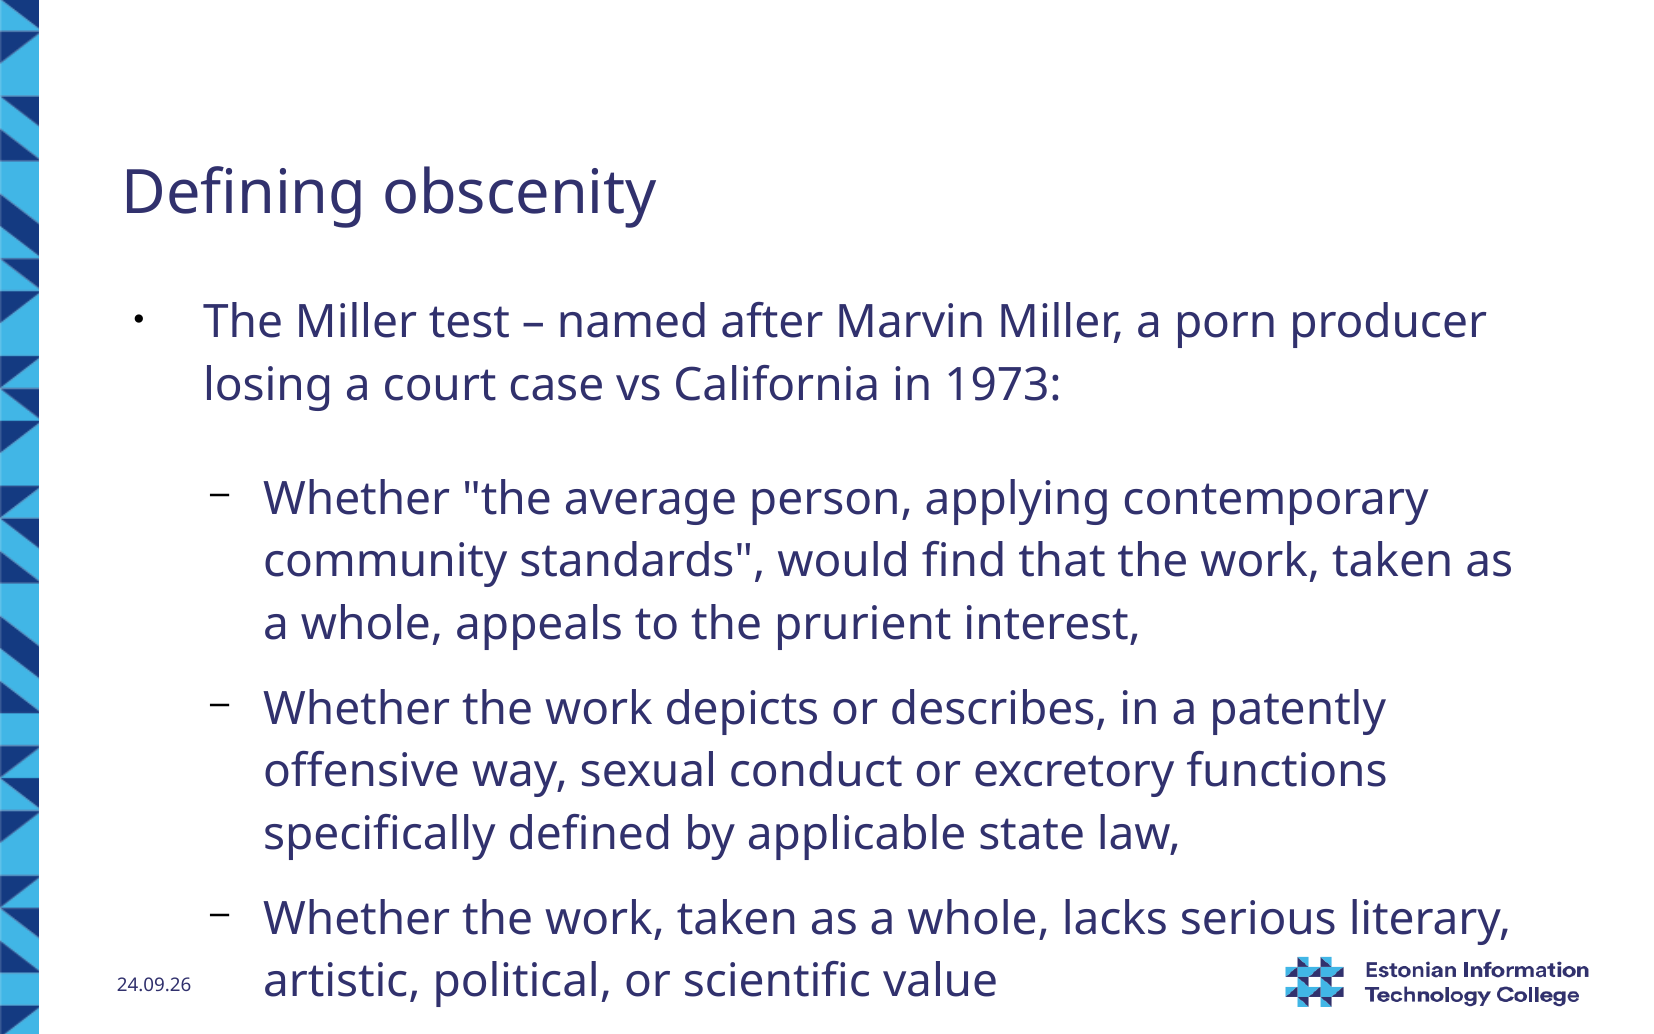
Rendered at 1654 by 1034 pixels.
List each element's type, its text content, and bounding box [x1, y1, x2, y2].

title Defining obscenity [121, 86, 1534, 287]
list The Miller test – named after Marvin Miller, a porn producer losing a court case vs California in 1973: Whether "the average person, applying contemporary community standards", would find that the work, taken as a whole, appeals to the prurient interest, Whether the work depicts or describes, in a patently offensive way, sexual conduct or excretory functions specifically defined by applicable state law, Whether the work, taken as a whole, lacks serious literary, artistic, political, or scientific value [121, 287, 1534, 952]
